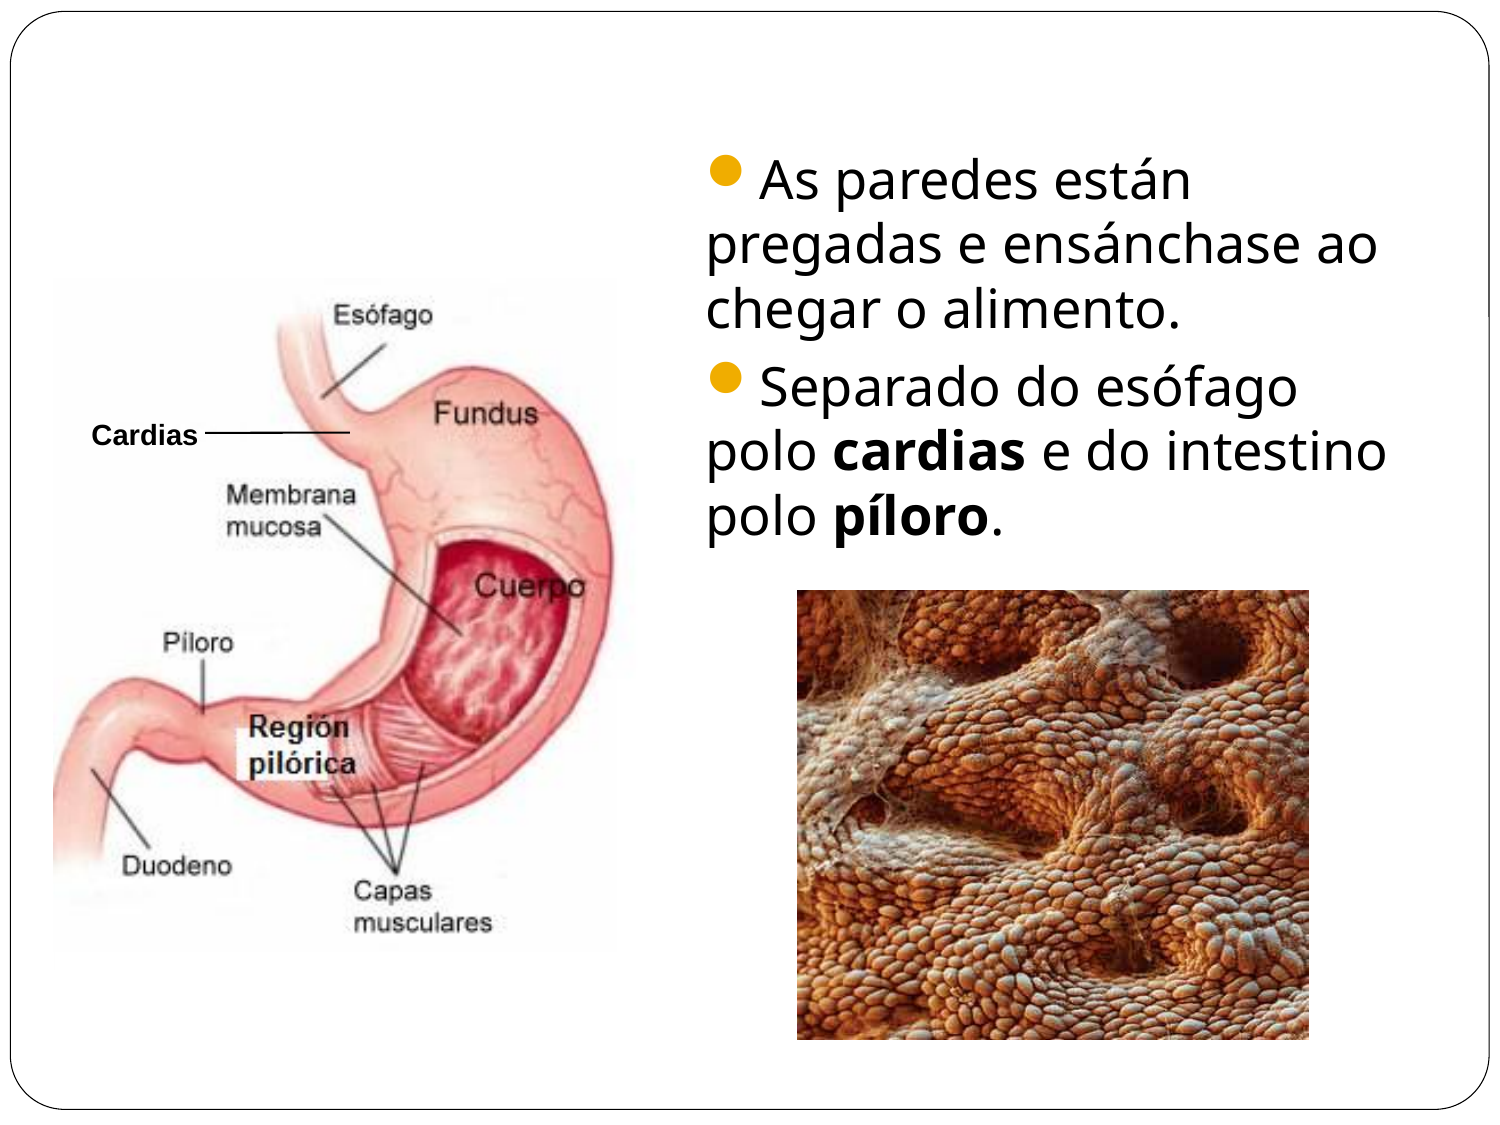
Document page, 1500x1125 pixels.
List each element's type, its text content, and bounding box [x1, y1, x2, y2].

picture [797, 590, 1309, 1040]
picture [53, 278, 676, 970]
text_box Cardias [76, 408, 255, 460]
text_box As paredes están pregadas e ensánchase ao chegar o alimento. Separado do esófago polo cardias e do intestino polo píloro. [690, 137, 1437, 888]
